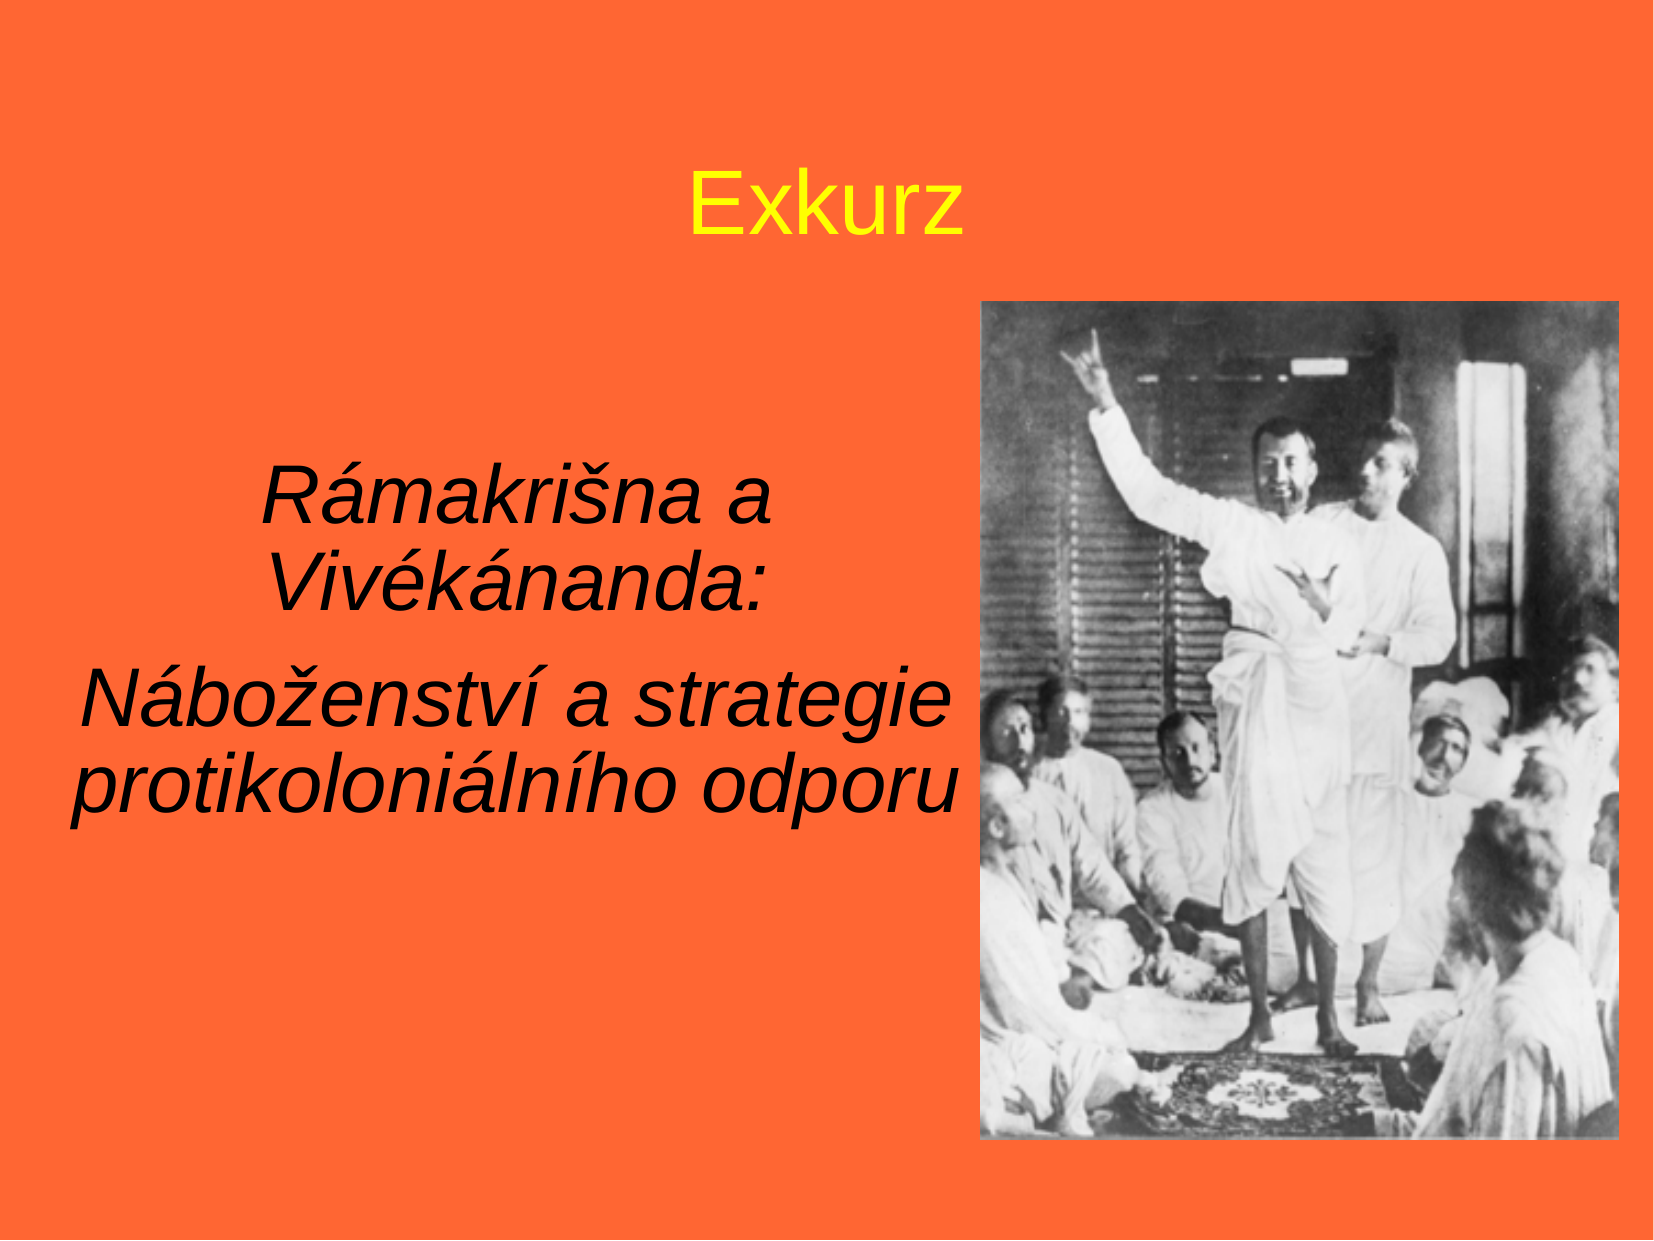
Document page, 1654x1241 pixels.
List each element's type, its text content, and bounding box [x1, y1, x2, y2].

picture [980, 301, 1619, 1140]
list Rámakrišna a Vivékánanda: Náboženství a strategie protikoloniálního odporu [59, 454, 975, 898]
title Exkurz [121, 102, 1534, 310]
